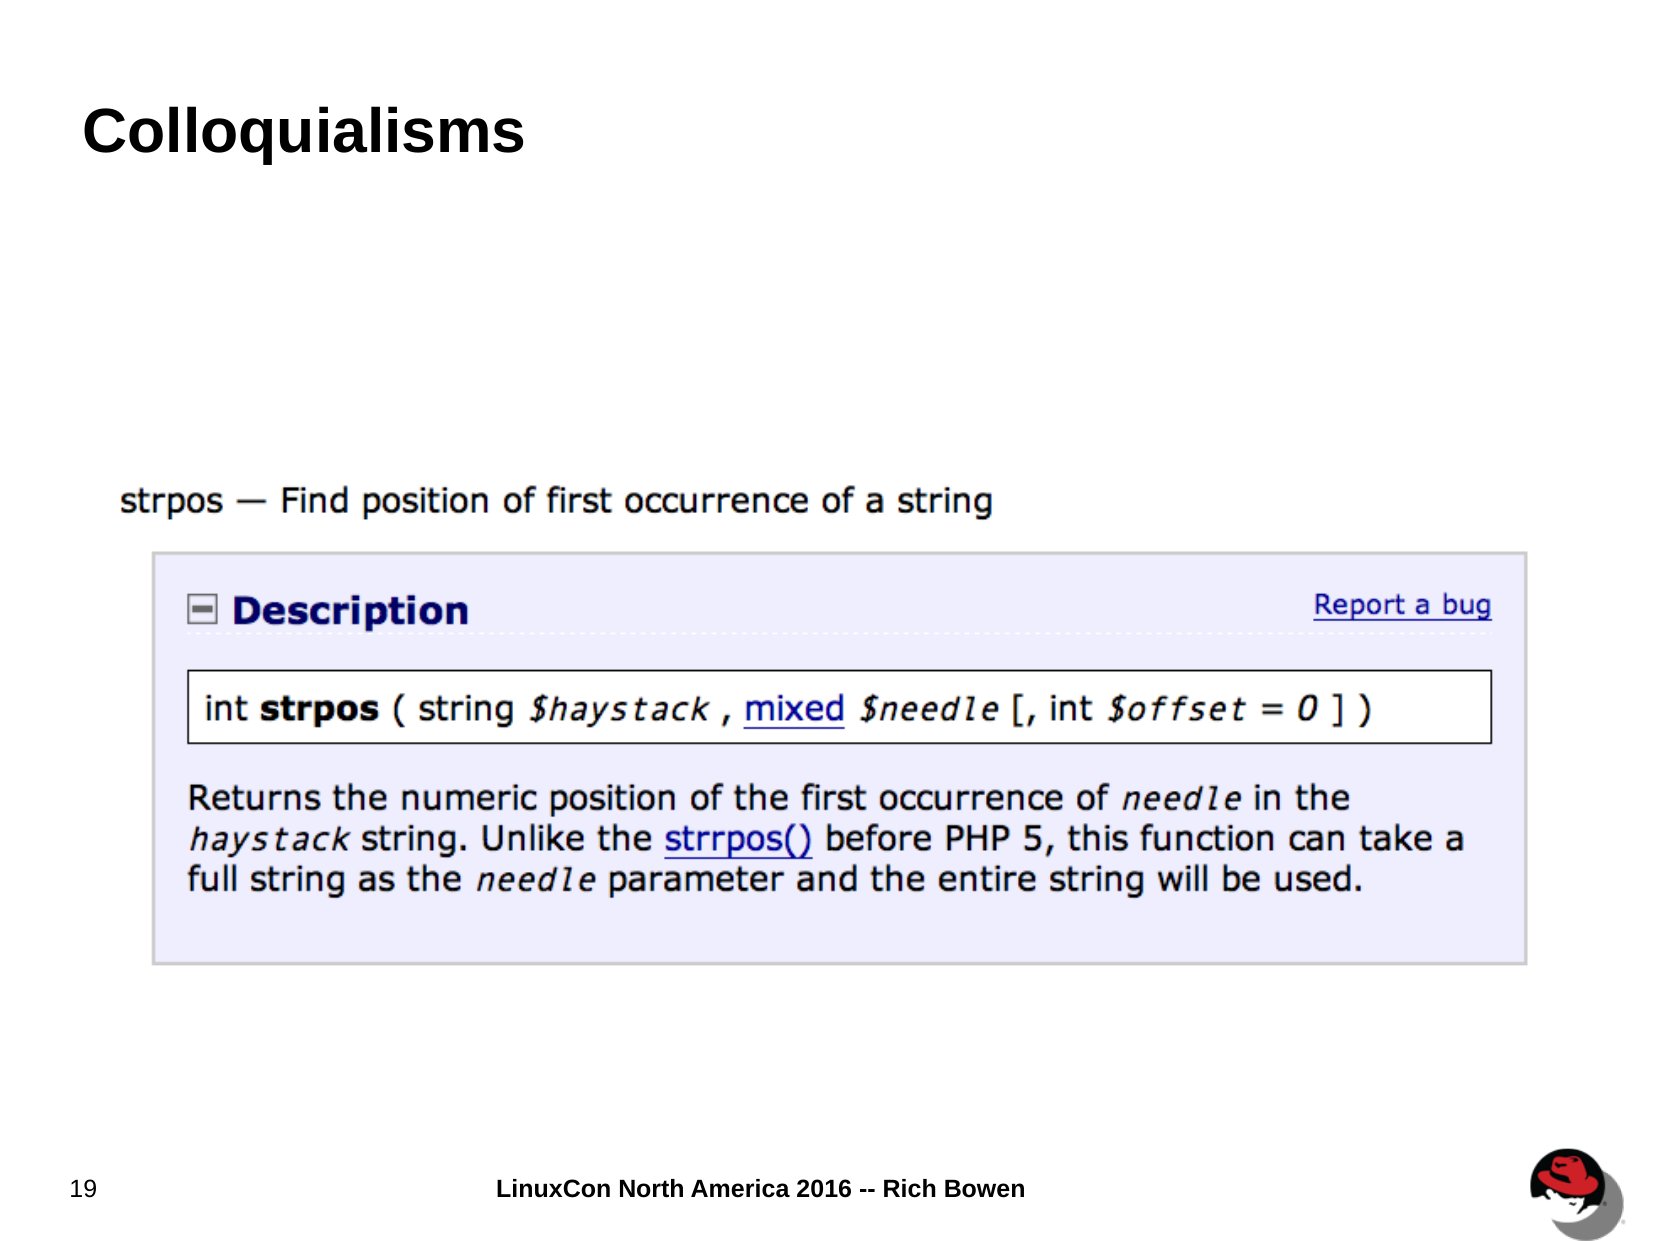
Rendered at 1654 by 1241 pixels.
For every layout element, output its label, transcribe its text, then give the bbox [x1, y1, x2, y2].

picture [105, 464, 1543, 991]
title Colloquialisms [82, 37, 1571, 226]
picture [1529, 1146, 1613, 1224]
